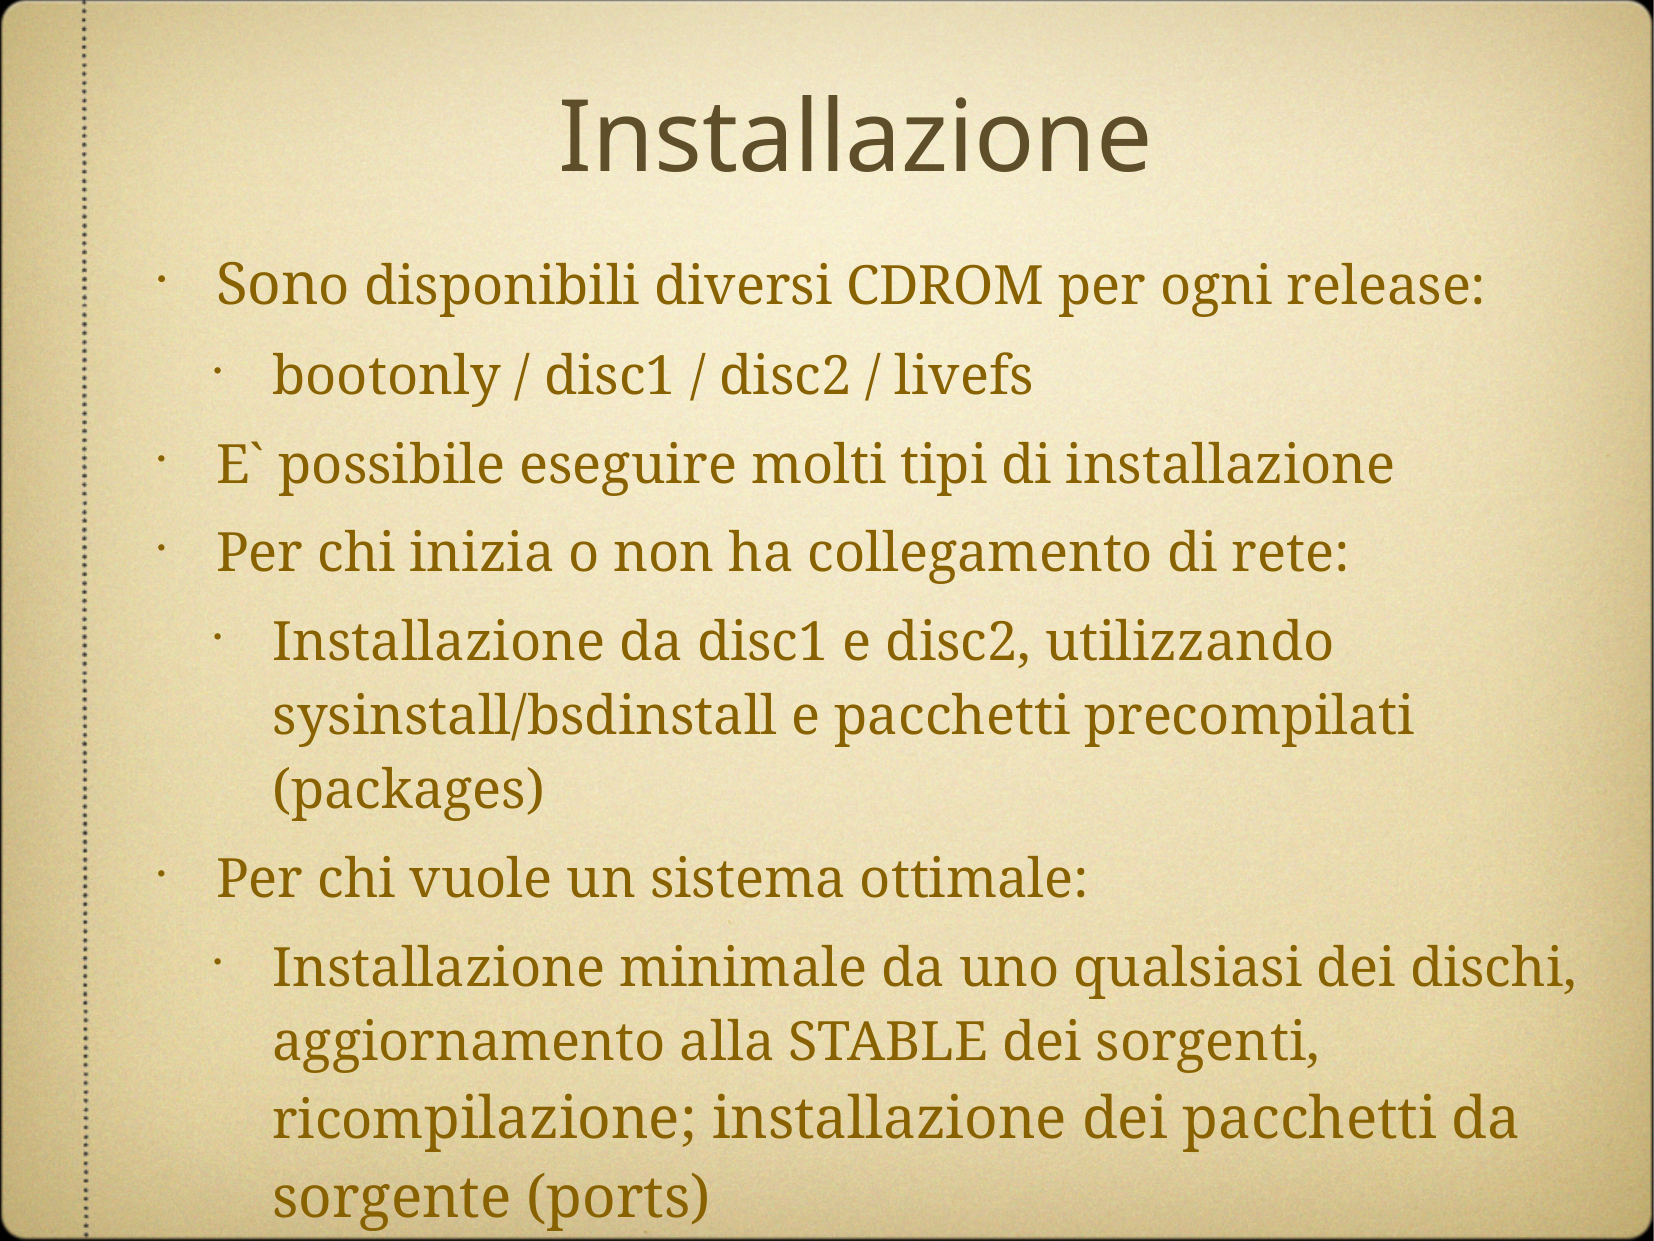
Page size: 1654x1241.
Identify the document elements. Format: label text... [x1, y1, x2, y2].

picture [0, 0, 1654, 1241]
title Installazione [118, 0, 1595, 265]
list Sono disponibili diversi CDROM per ogni release: bootonly / disc1 / disc2 / livefs E` possibile eseguire molti tipi di installazione Per chi inizia o non ha collegamento di rete: Installazione da disc1 e disc2, utilizzando sysinstall/bsdinstall e pacchetti precompilati (packages) Per chi vuole un sistema ottimale: Installazione minimale da uno qualsiasi dei dischi, aggiornamento alla STABLE dei sorgenti, ricompilazione; installazione dei pacchetti da sorgente (ports) [121, 242, 1612, 1173]
